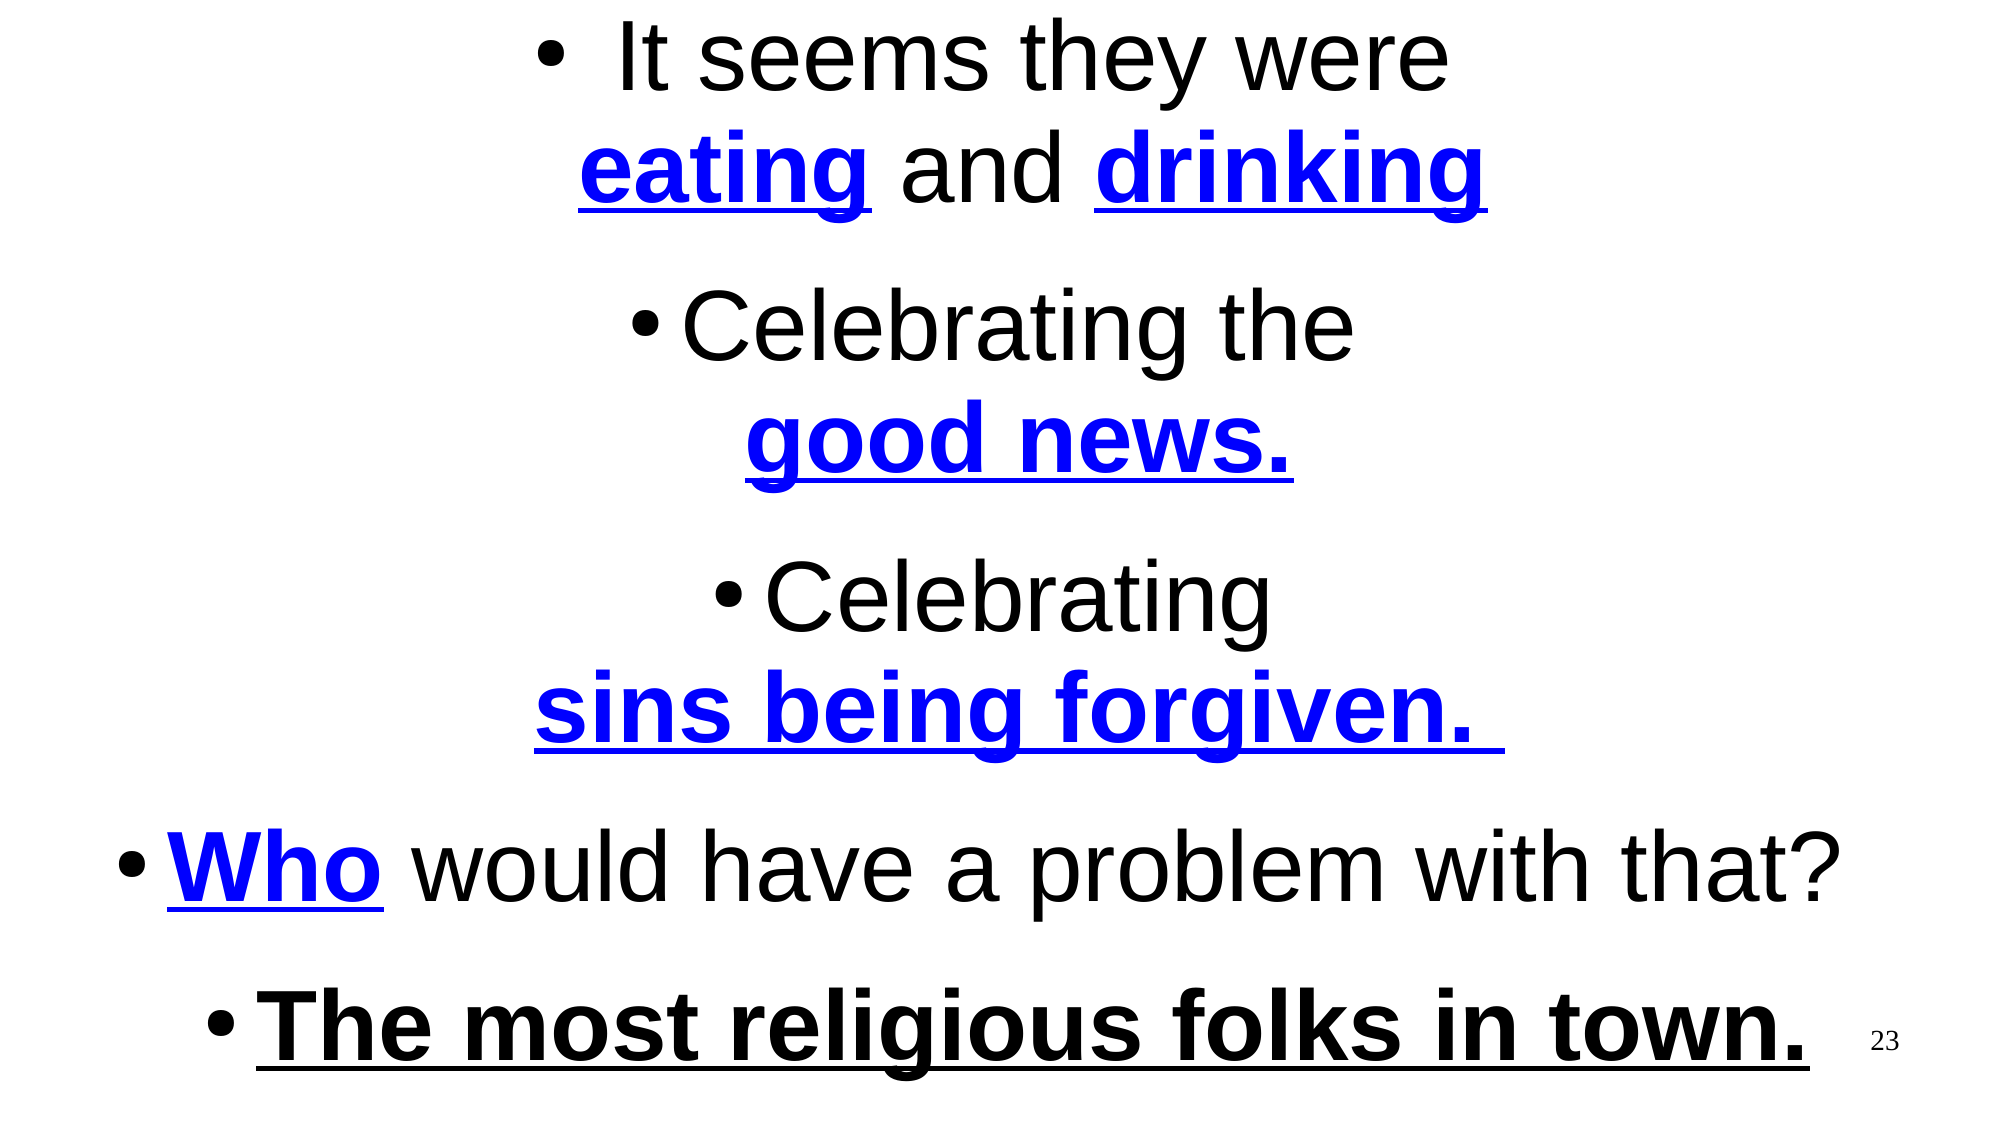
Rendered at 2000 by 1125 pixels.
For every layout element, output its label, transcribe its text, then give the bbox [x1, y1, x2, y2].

list It seems they were eating and drinking Celebrating the good news. Celebrating sins being forgiven. Who would have a problem with that? The most religious folks in town. [0, 0, 1996, 1123]
